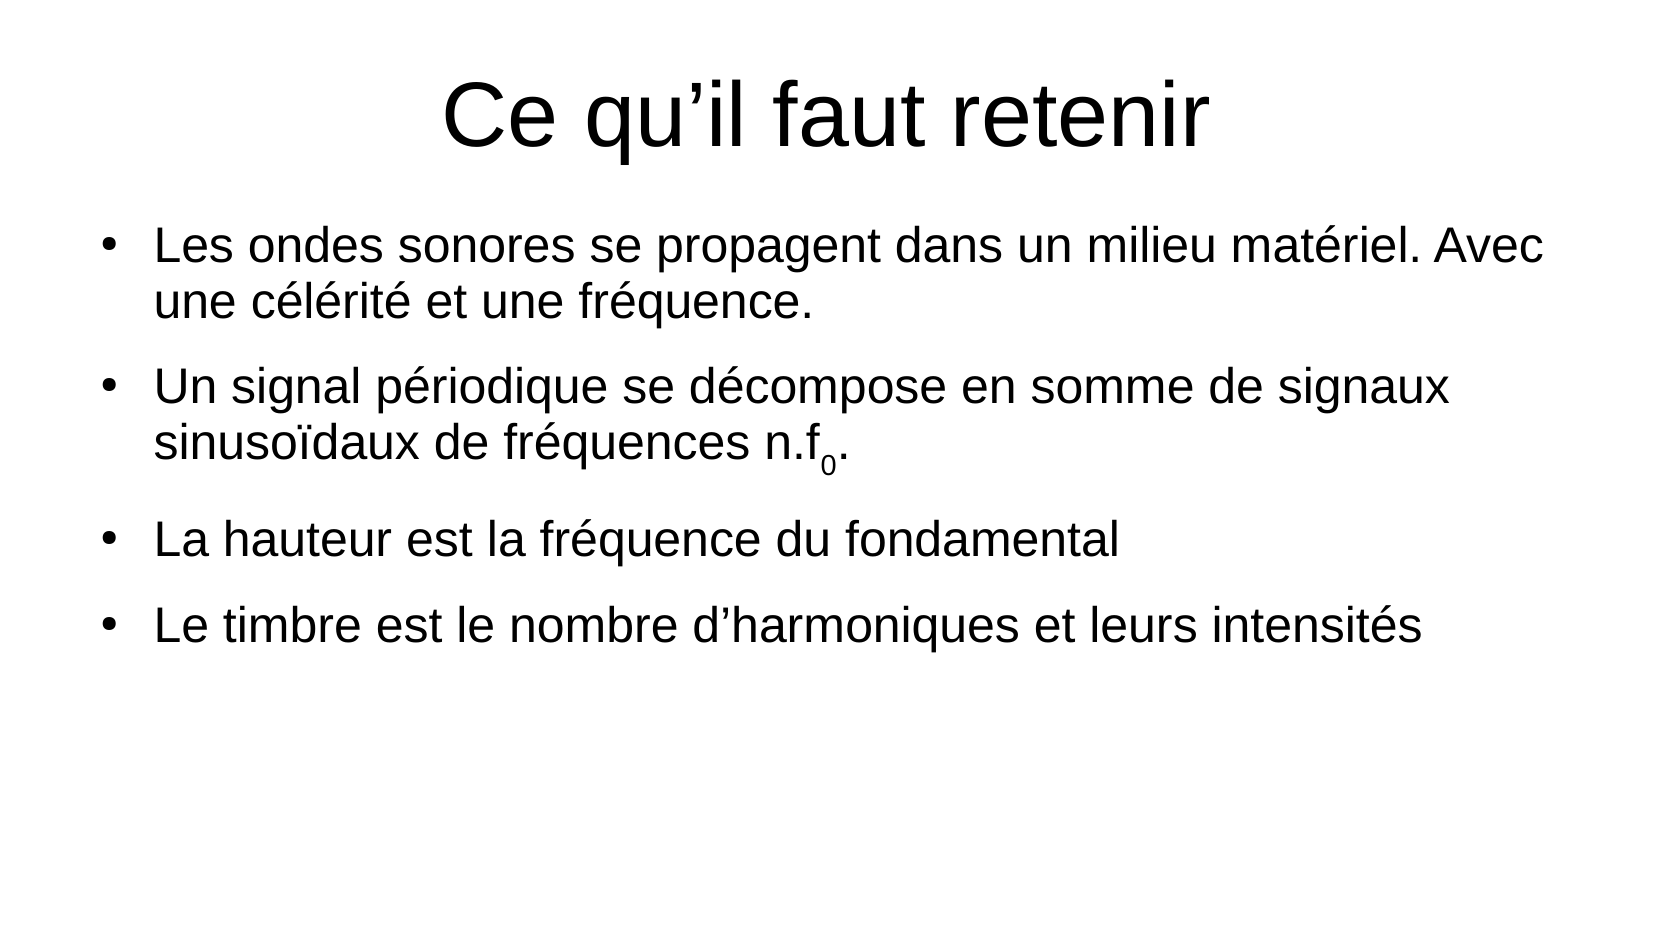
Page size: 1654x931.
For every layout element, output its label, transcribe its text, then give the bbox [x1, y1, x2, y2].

list Les ondes sonores se propagent dans un milieu matériel. Avec une célérité et une fréquence. Un signal périodique se décompose en somme de signaux sinusoïdaux de fréquences n.f0. La hauteur est la fréquence du fondamental Le timbre est le nombre d’harmoniques et leurs intensités [82, 217, 1571, 758]
title Ce qu’il faut retenir [82, 37, 1571, 193]
